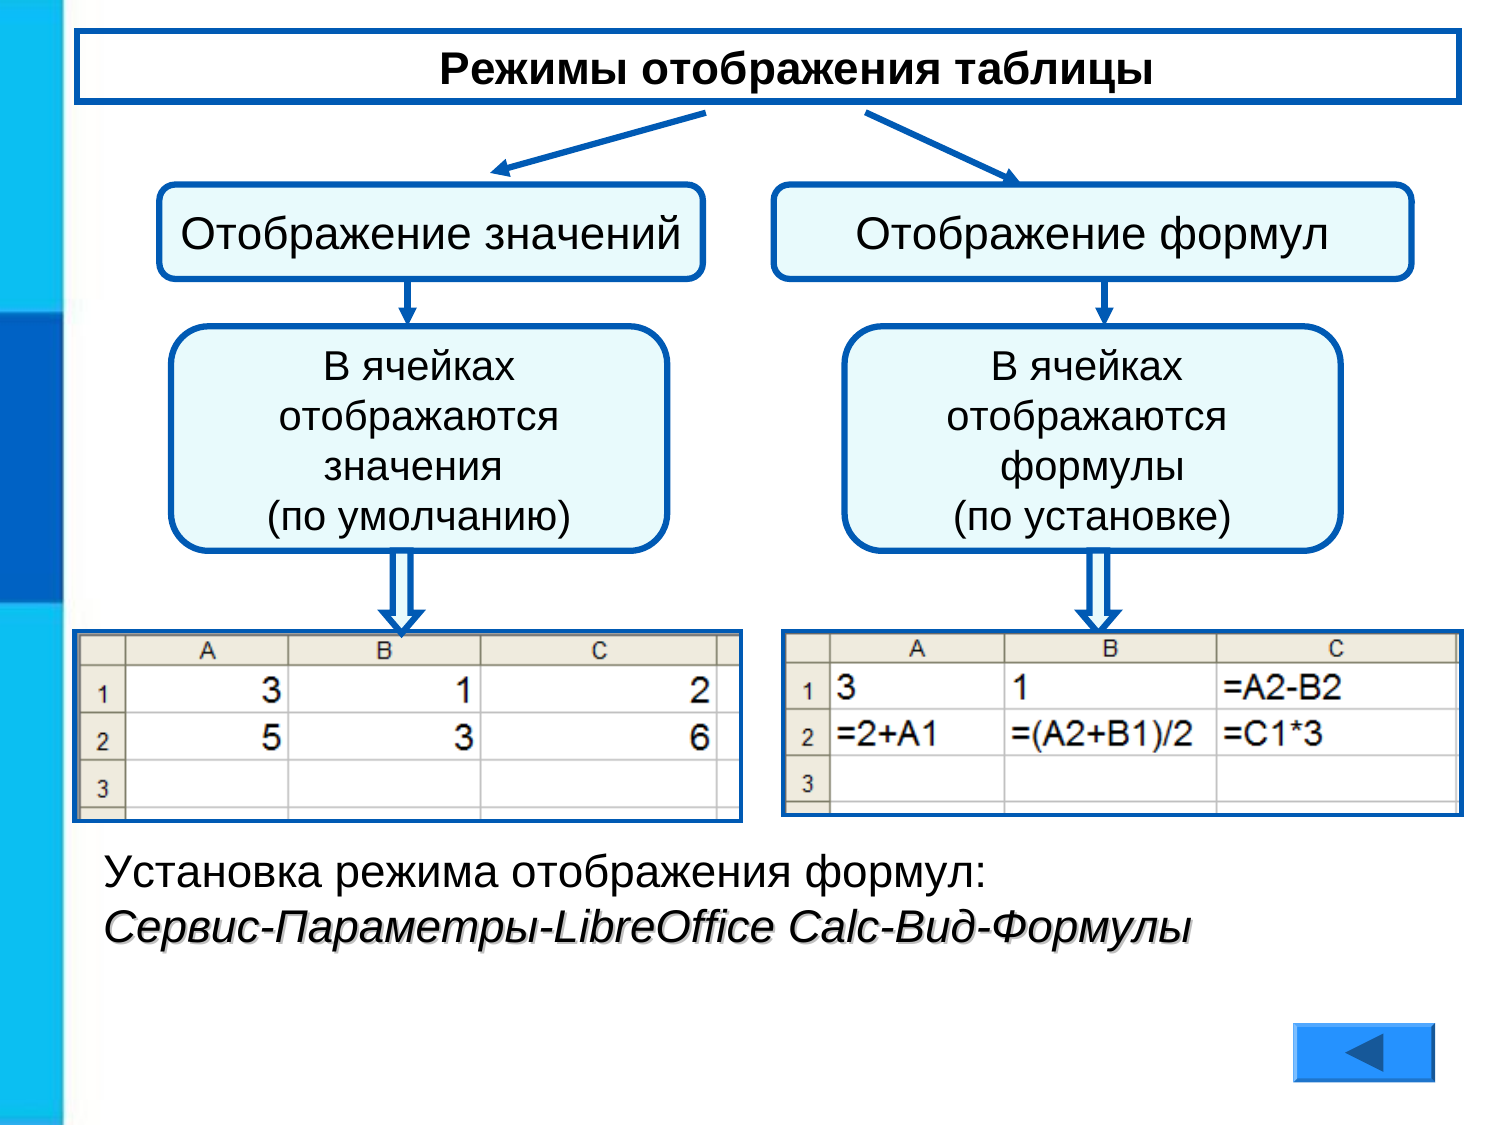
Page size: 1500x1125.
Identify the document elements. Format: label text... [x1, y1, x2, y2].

text_box В ячейках отображаются формулы (по установке) [844, 326, 1341, 551]
text_box Отображение формул [773, 184, 1412, 279]
text_box Режимы отображения таблицы [76, 31, 1459, 102]
text_box [383, 550, 420, 634]
text_box В ячейках отображаются значения (по умолчанию) [171, 326, 668, 551]
picture [0, 0, 1500, 1125]
text_box [1294, 1023, 1436, 1083]
text_box Отображение значений [159, 184, 703, 279]
text_box Установка режима отображения формул: Сервис-Параметры-LibreOffice Calc-Вид-Формулы [88, 834, 1436, 960]
text_box [1080, 550, 1117, 629]
